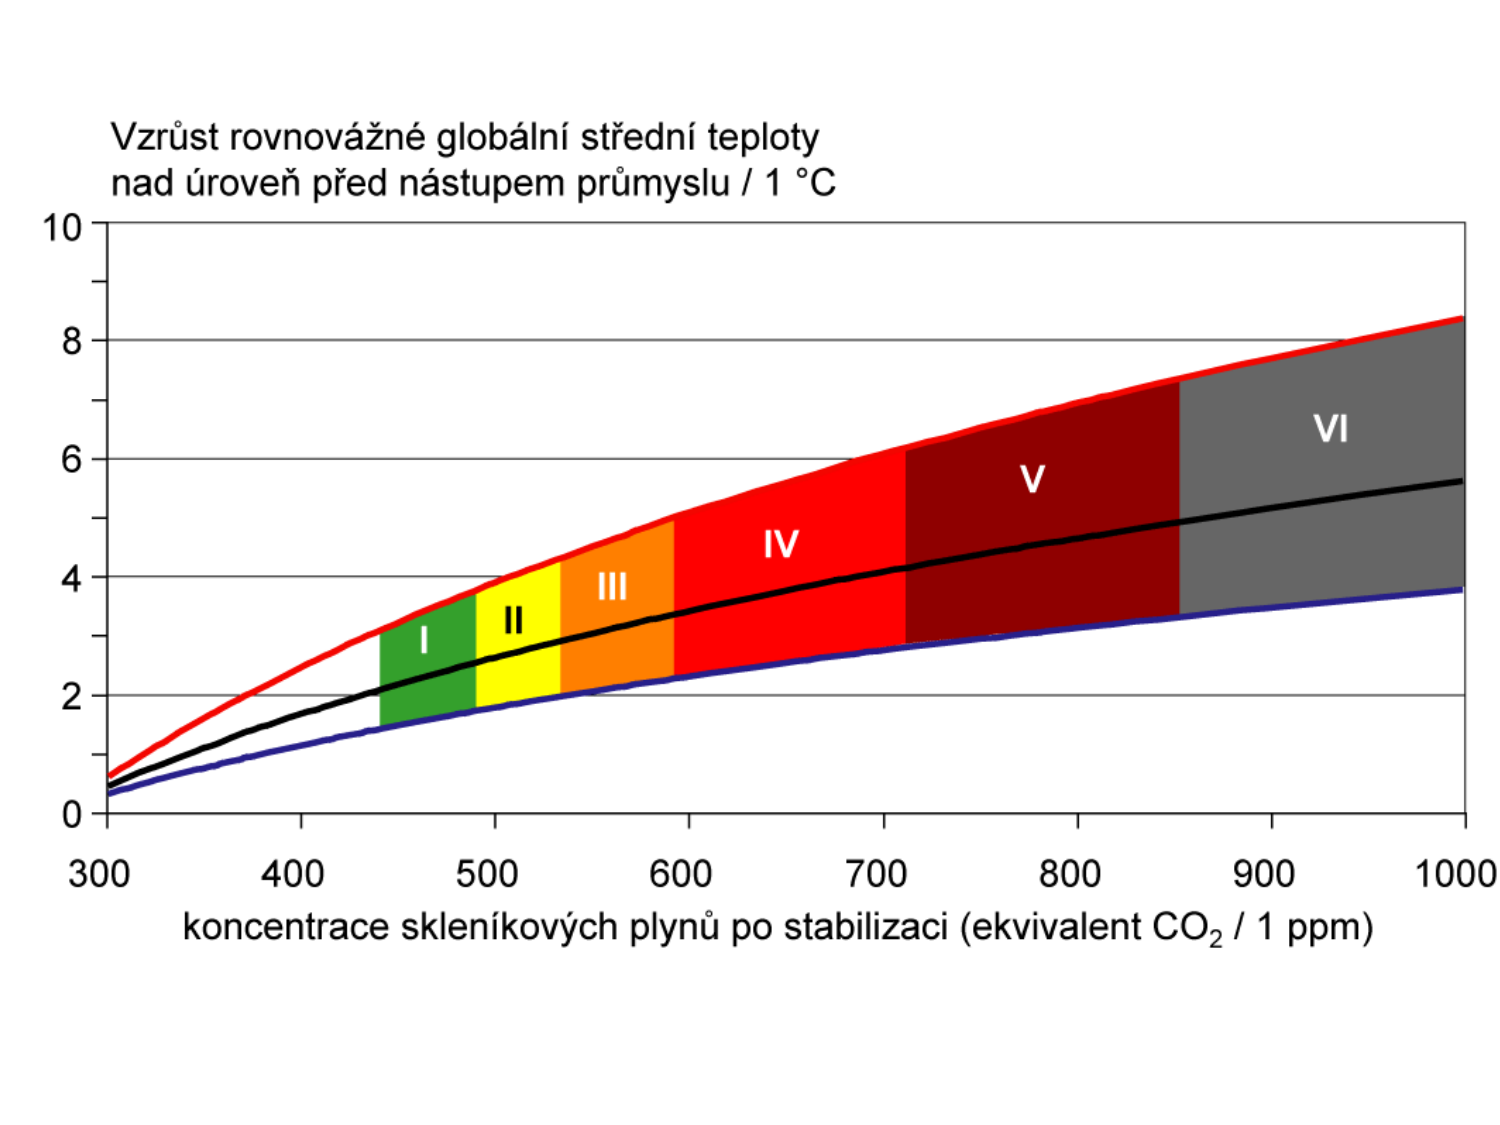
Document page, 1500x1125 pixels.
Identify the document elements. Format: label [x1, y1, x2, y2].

picture [37, 116, 1500, 962]
